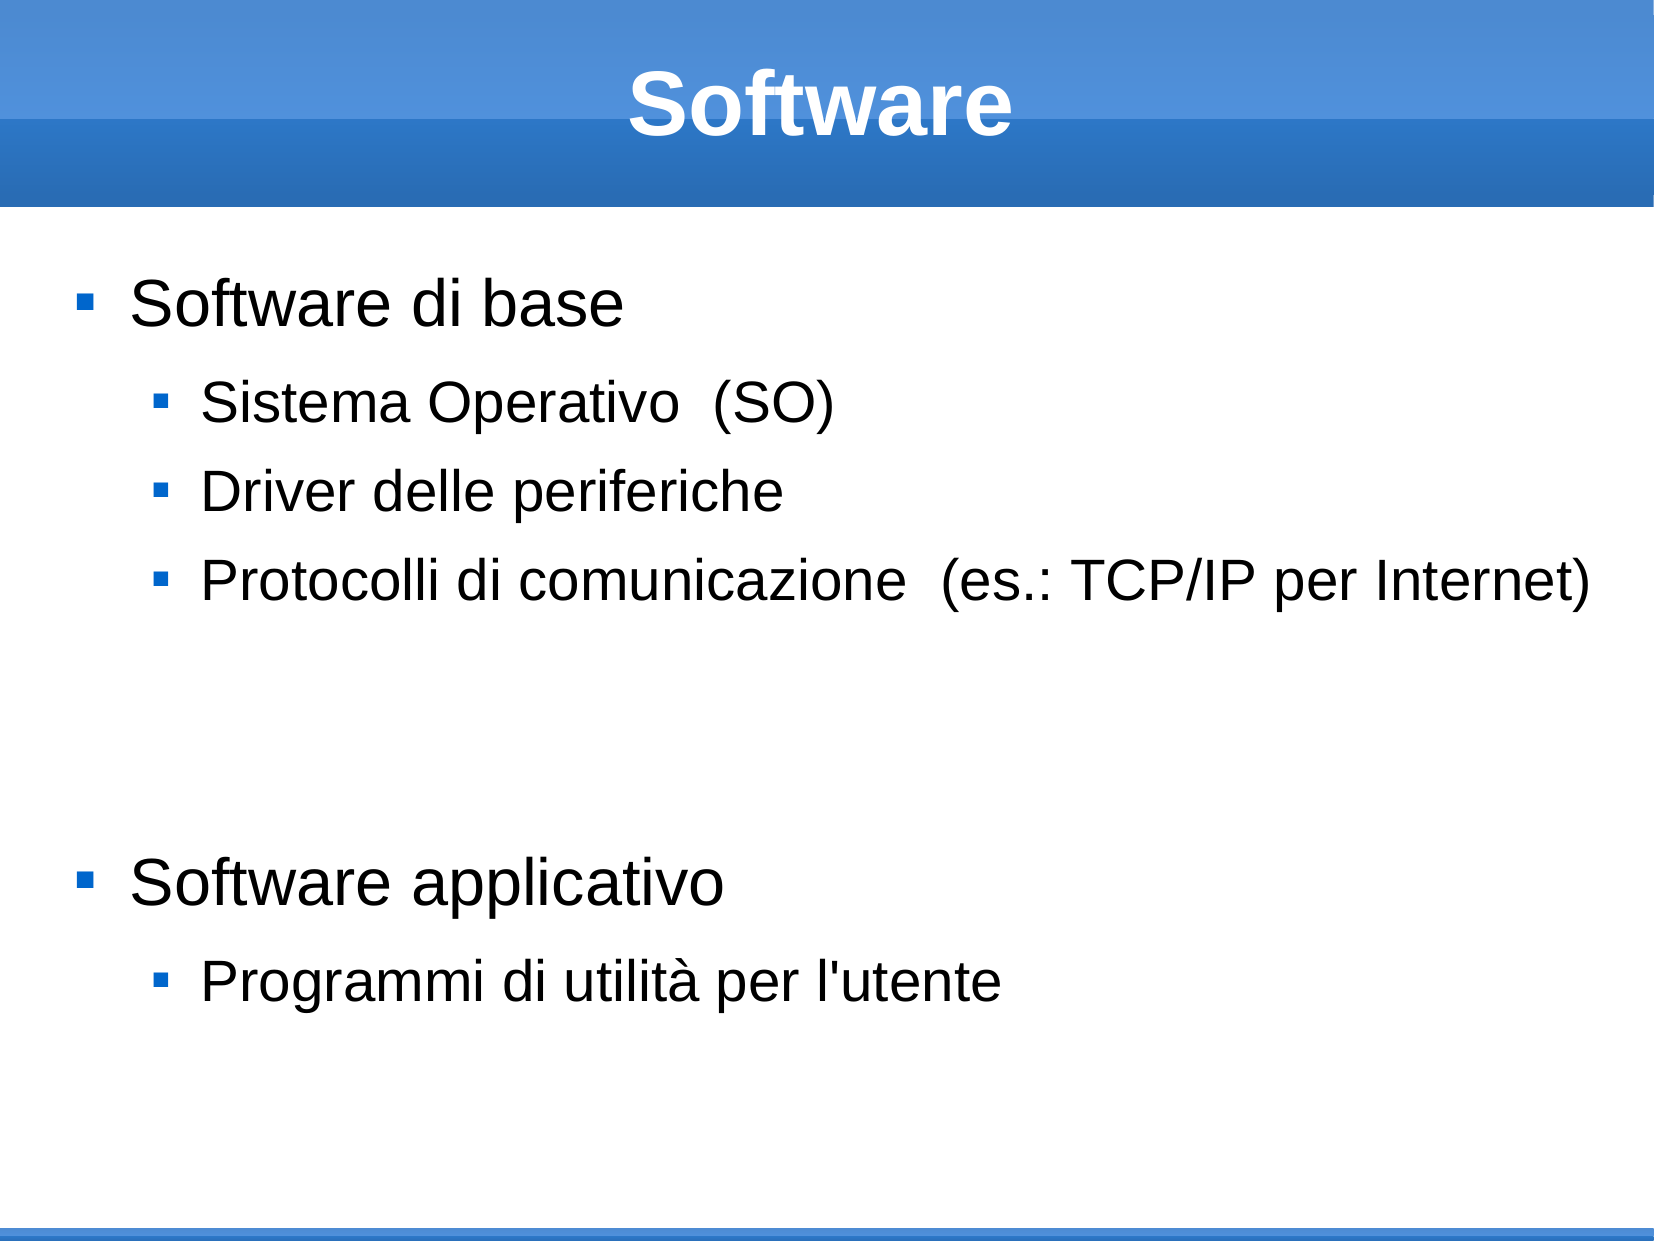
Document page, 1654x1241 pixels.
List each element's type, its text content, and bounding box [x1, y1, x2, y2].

list Software di base Sistema Operativo (SO) Driver delle periferiche Protocolli di comunicazione (es.: TCP/IP per Internet) Software applicativo Programmi di utilità per l'utente [59, 265, 1595, 1211]
title Software [76, 0, 1565, 208]
